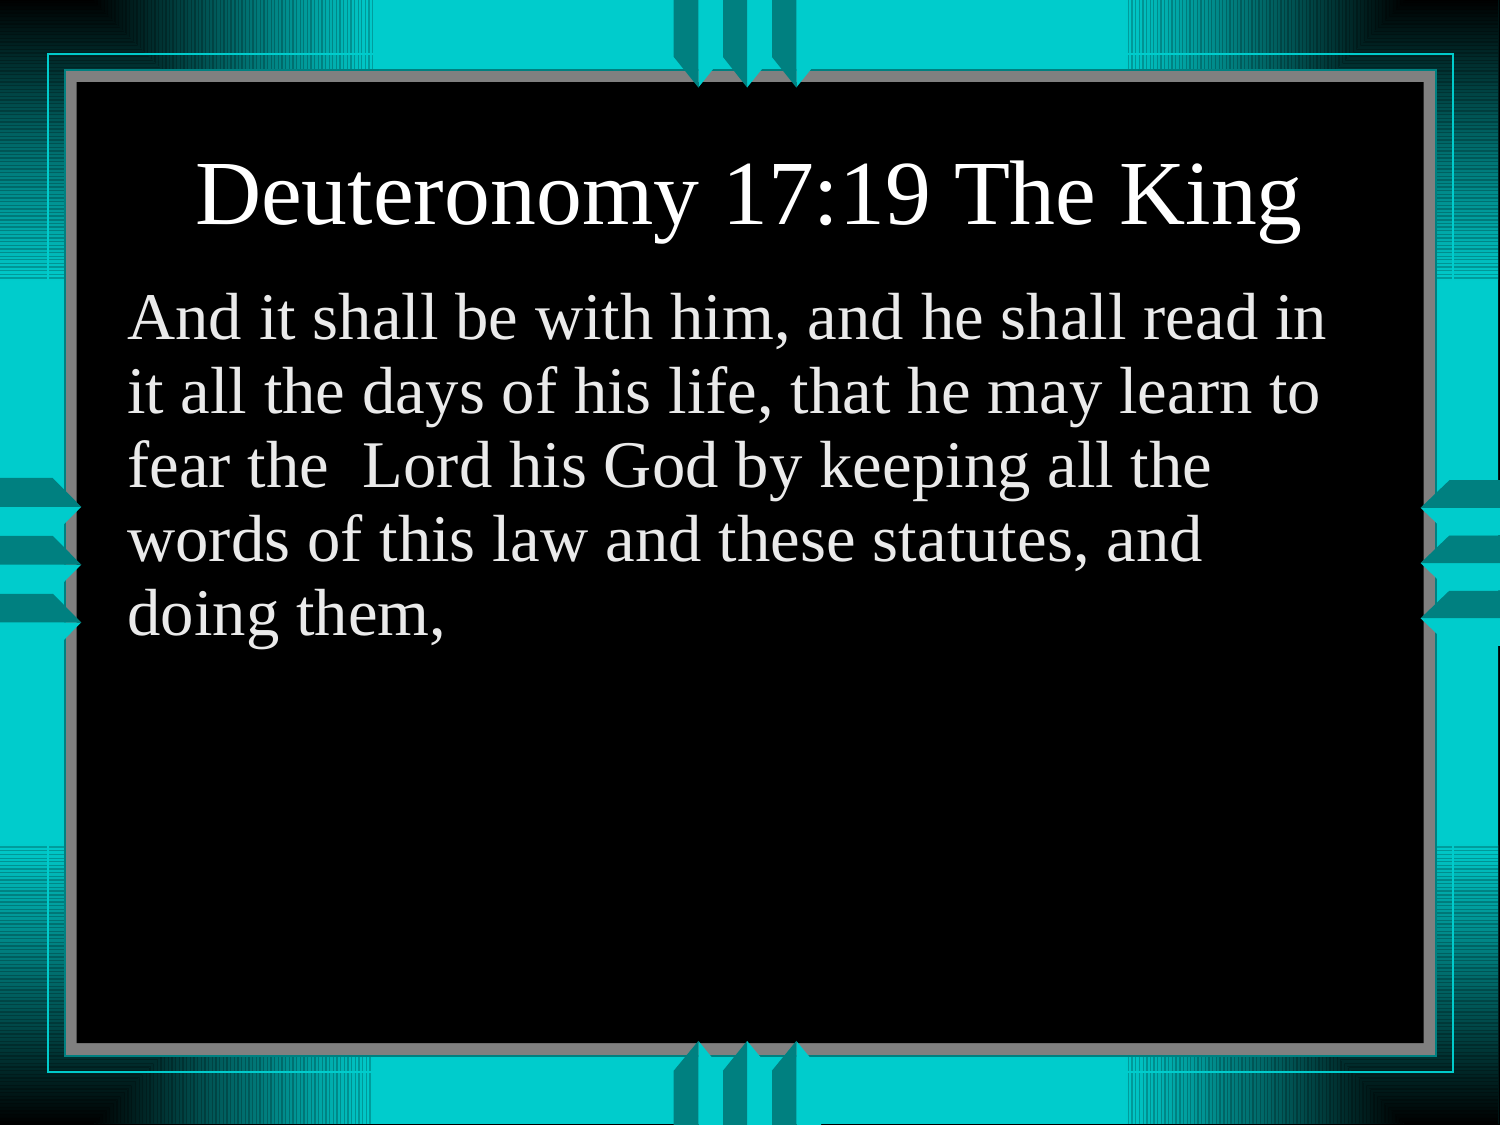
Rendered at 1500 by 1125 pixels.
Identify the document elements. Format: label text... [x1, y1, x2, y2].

title Deuteronomy 17:19 The King [112, 99, 1388, 272]
text_box And it shall be with him, and he shall read in it all the days of his life, that he may learn to fear the Lord his God by keeping all the words of this law and these statutes, and doing them, [112, 272, 1388, 892]
